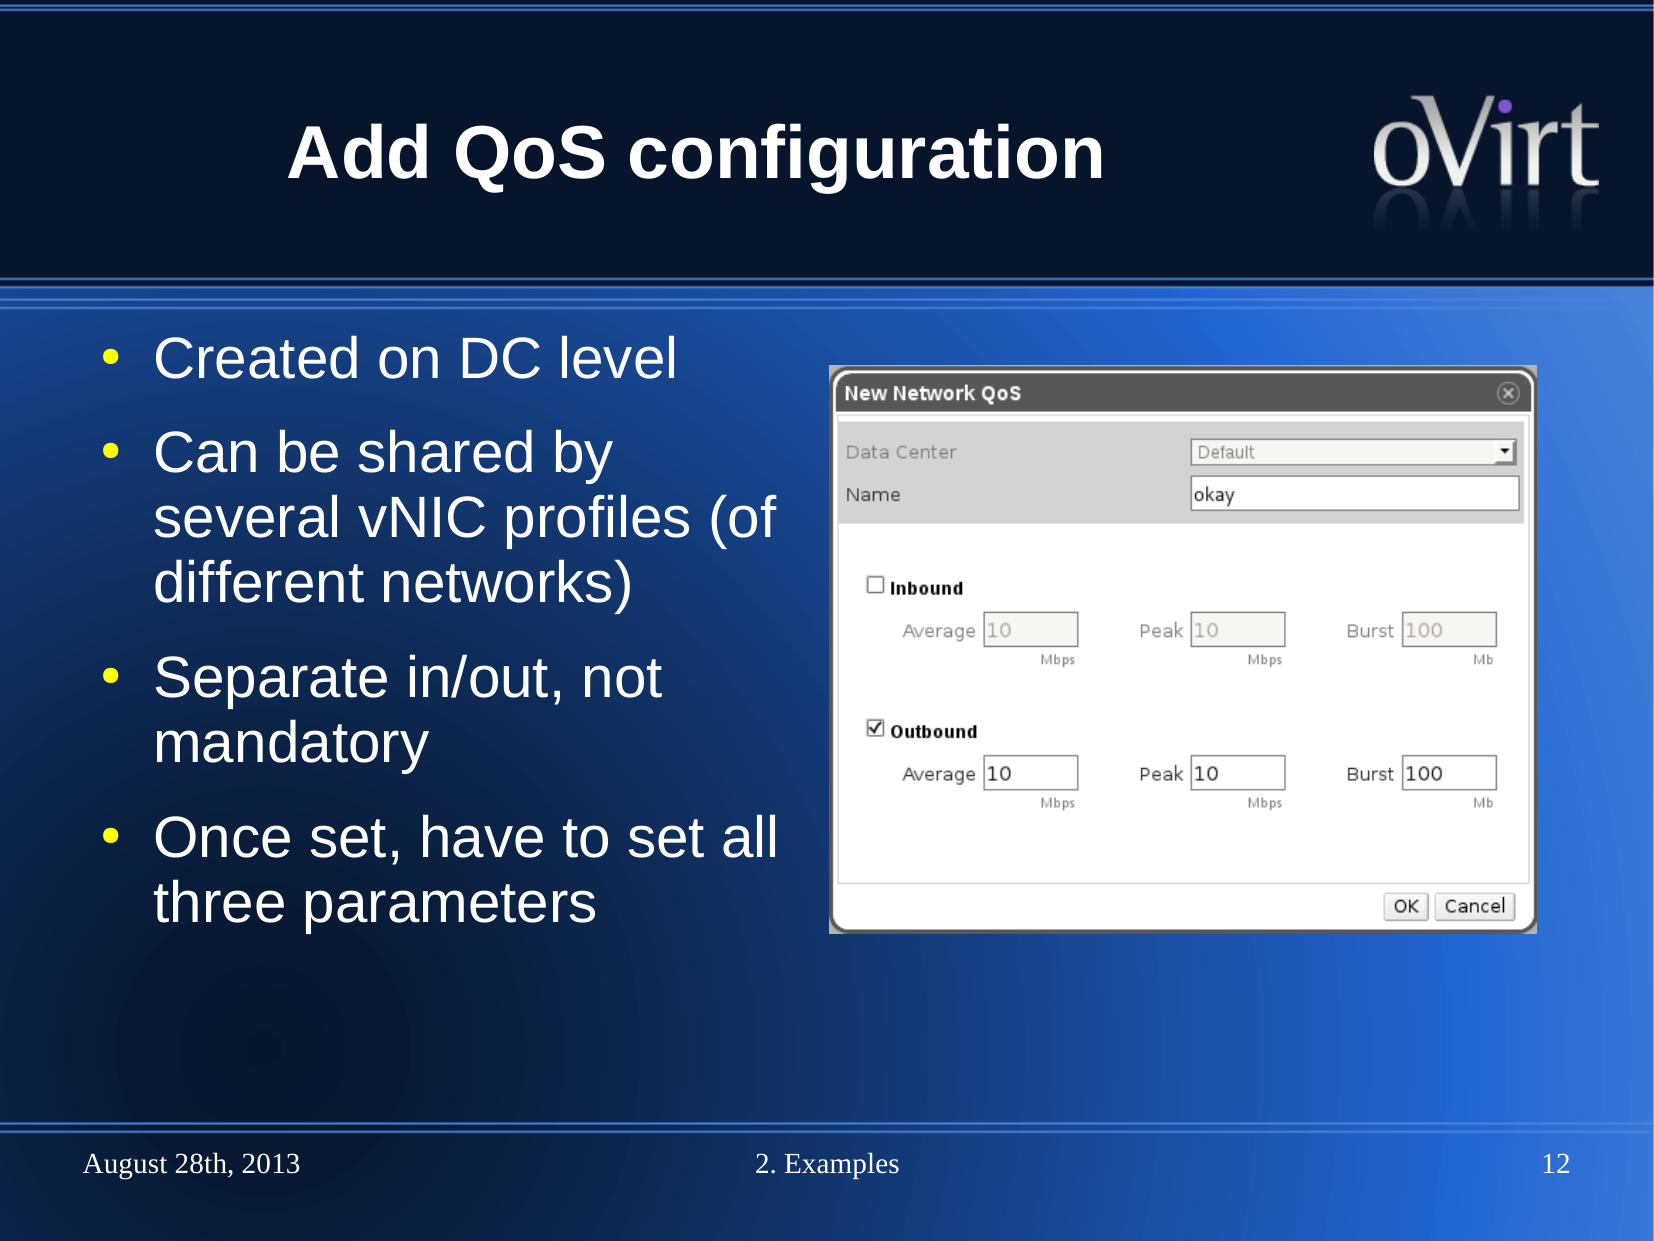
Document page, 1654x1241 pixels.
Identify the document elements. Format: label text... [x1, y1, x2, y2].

picture [0, 0, 1654, 1241]
list Created on DC level Can be shared by several vNIC profiles (of different networks) Separate in/out, not mandatory Once set, have to set all three parameters [82, 325, 793, 1031]
title Add QoS configuration [82, 49, 1312, 257]
